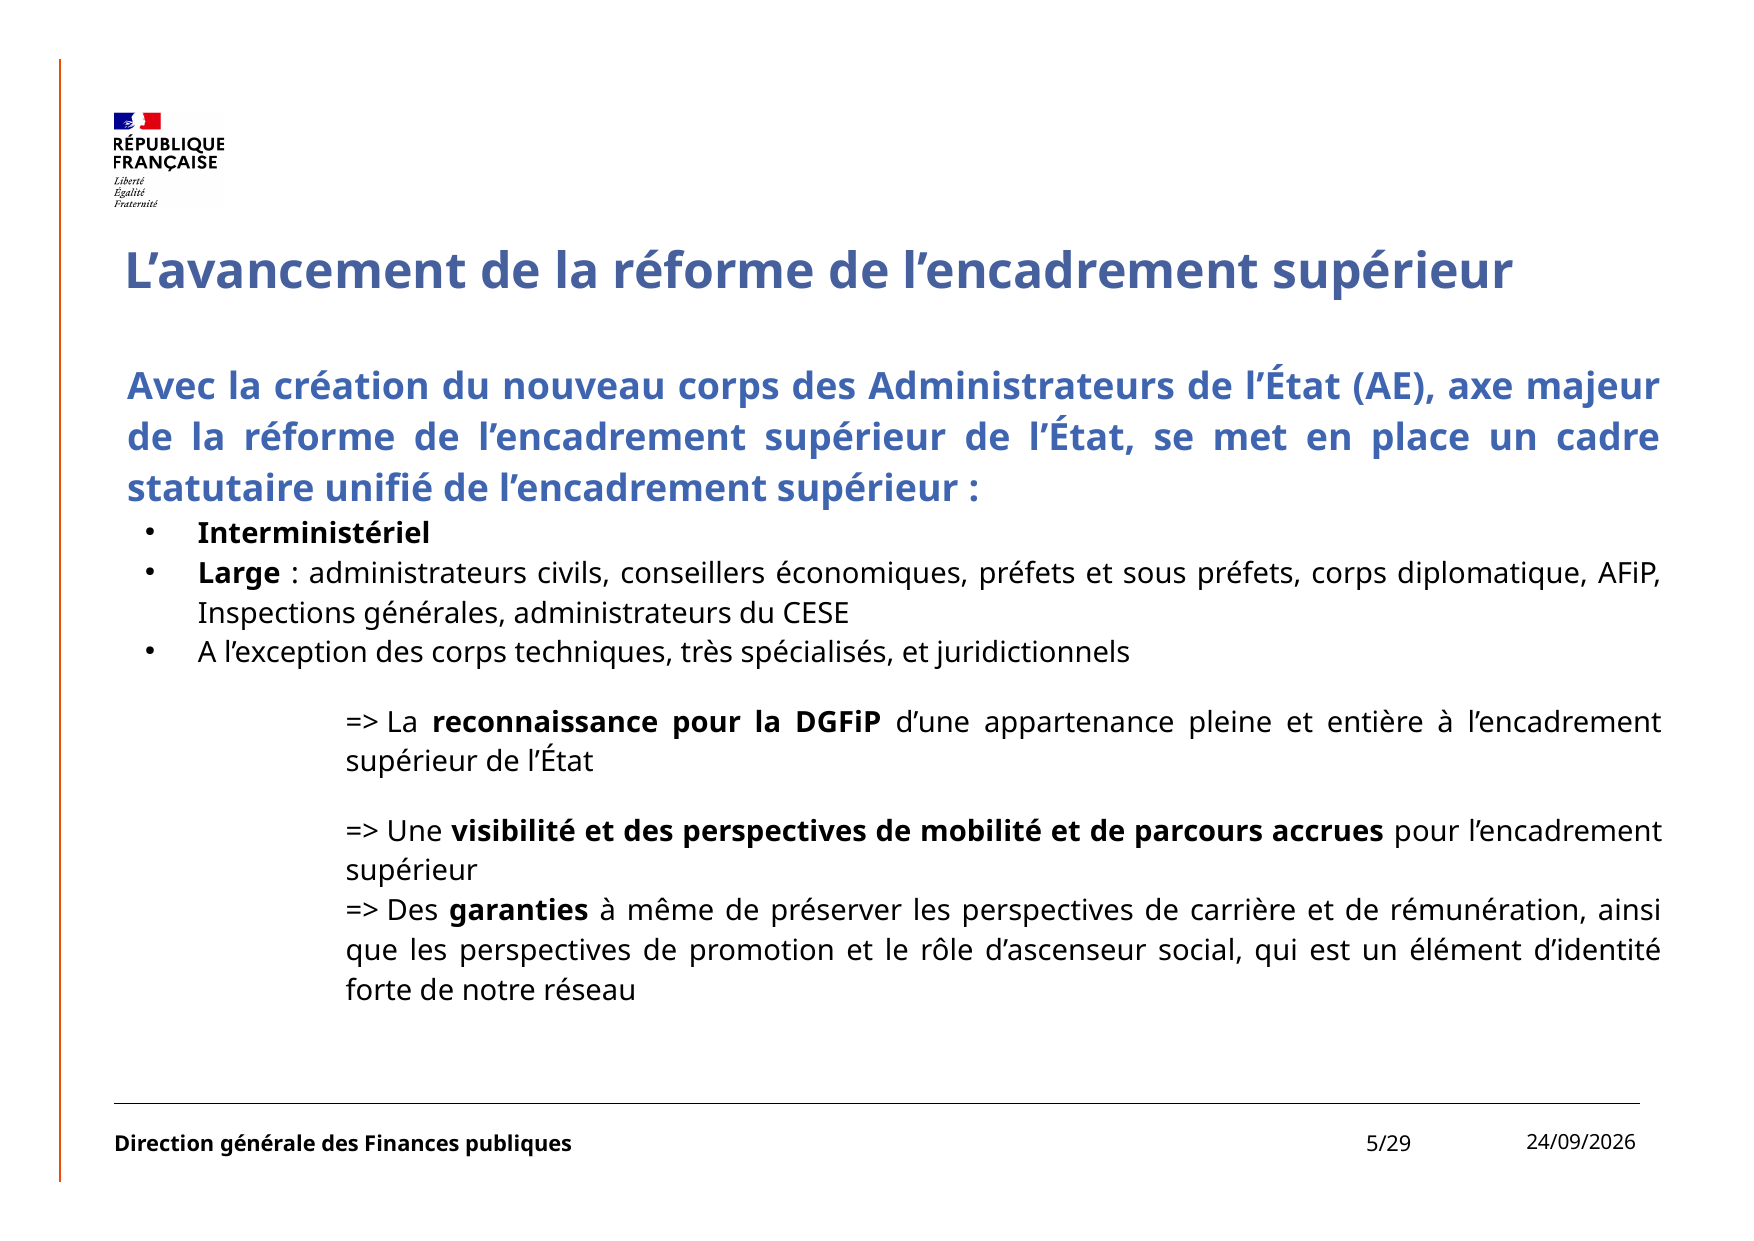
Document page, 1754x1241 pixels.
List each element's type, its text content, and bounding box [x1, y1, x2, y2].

text_box Avec la création du nouveau corps des Administrateurs de l’État (AE), axe majeur de la réforme de l’encadrement supérieur de l’État, se met en place un cadre statutaire unifié de l’encadrement supérieur : Interministériel Large : administrateurs civils, conseillers économiques, préfets et sous préfets, corps diplomatique, AFiP, Inspections générales, administrateurs du CESE A l’exception des corps techniques, très spécialisés, et juridictionnels => La reconnaissance pour la DGFiP d’une appartenance pleine et entière à l’encadrement supérieur de l’État => Une visibilité et des perspectives de mobilité et de parcours accrues pour l’encadrement supérieur => Des garanties à même de préserver les perspectives de carrière et de rémunération, ainsi que les perspectives de promotion et le rôle d’ascenseur social, qui est un élément d’identité forte de notre réseau [112, 351, 1678, 1093]
text_box L’avancement de la réforme de l’encadrement supérieur [109, 227, 1737, 556]
picture [114, 112, 225, 207]
